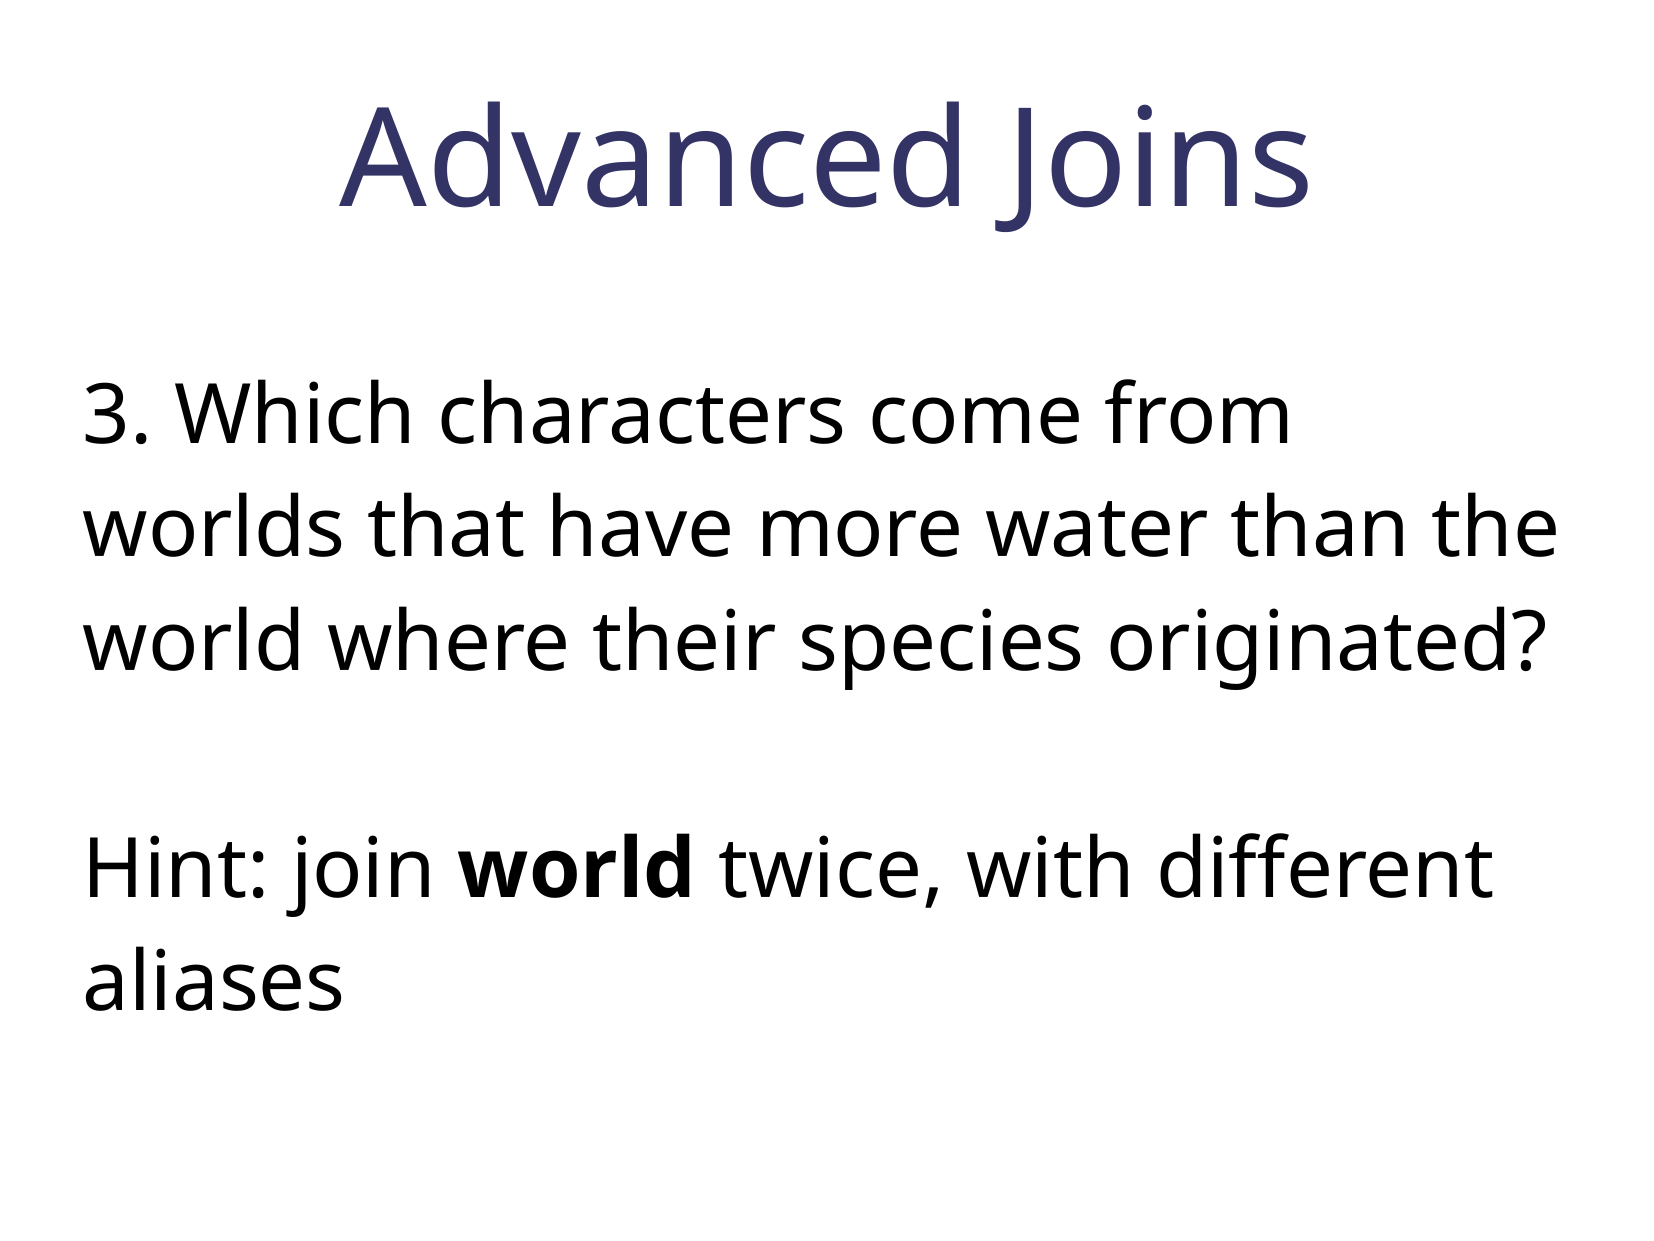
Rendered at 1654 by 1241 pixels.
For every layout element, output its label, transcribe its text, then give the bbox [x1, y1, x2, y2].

title Advanced Joins [82, 49, 1571, 257]
subtitle 3. Which characters come from worlds that have more water than the world where their species originated? Hint: join world twice, with different aliases [82, 354, 1571, 1109]
